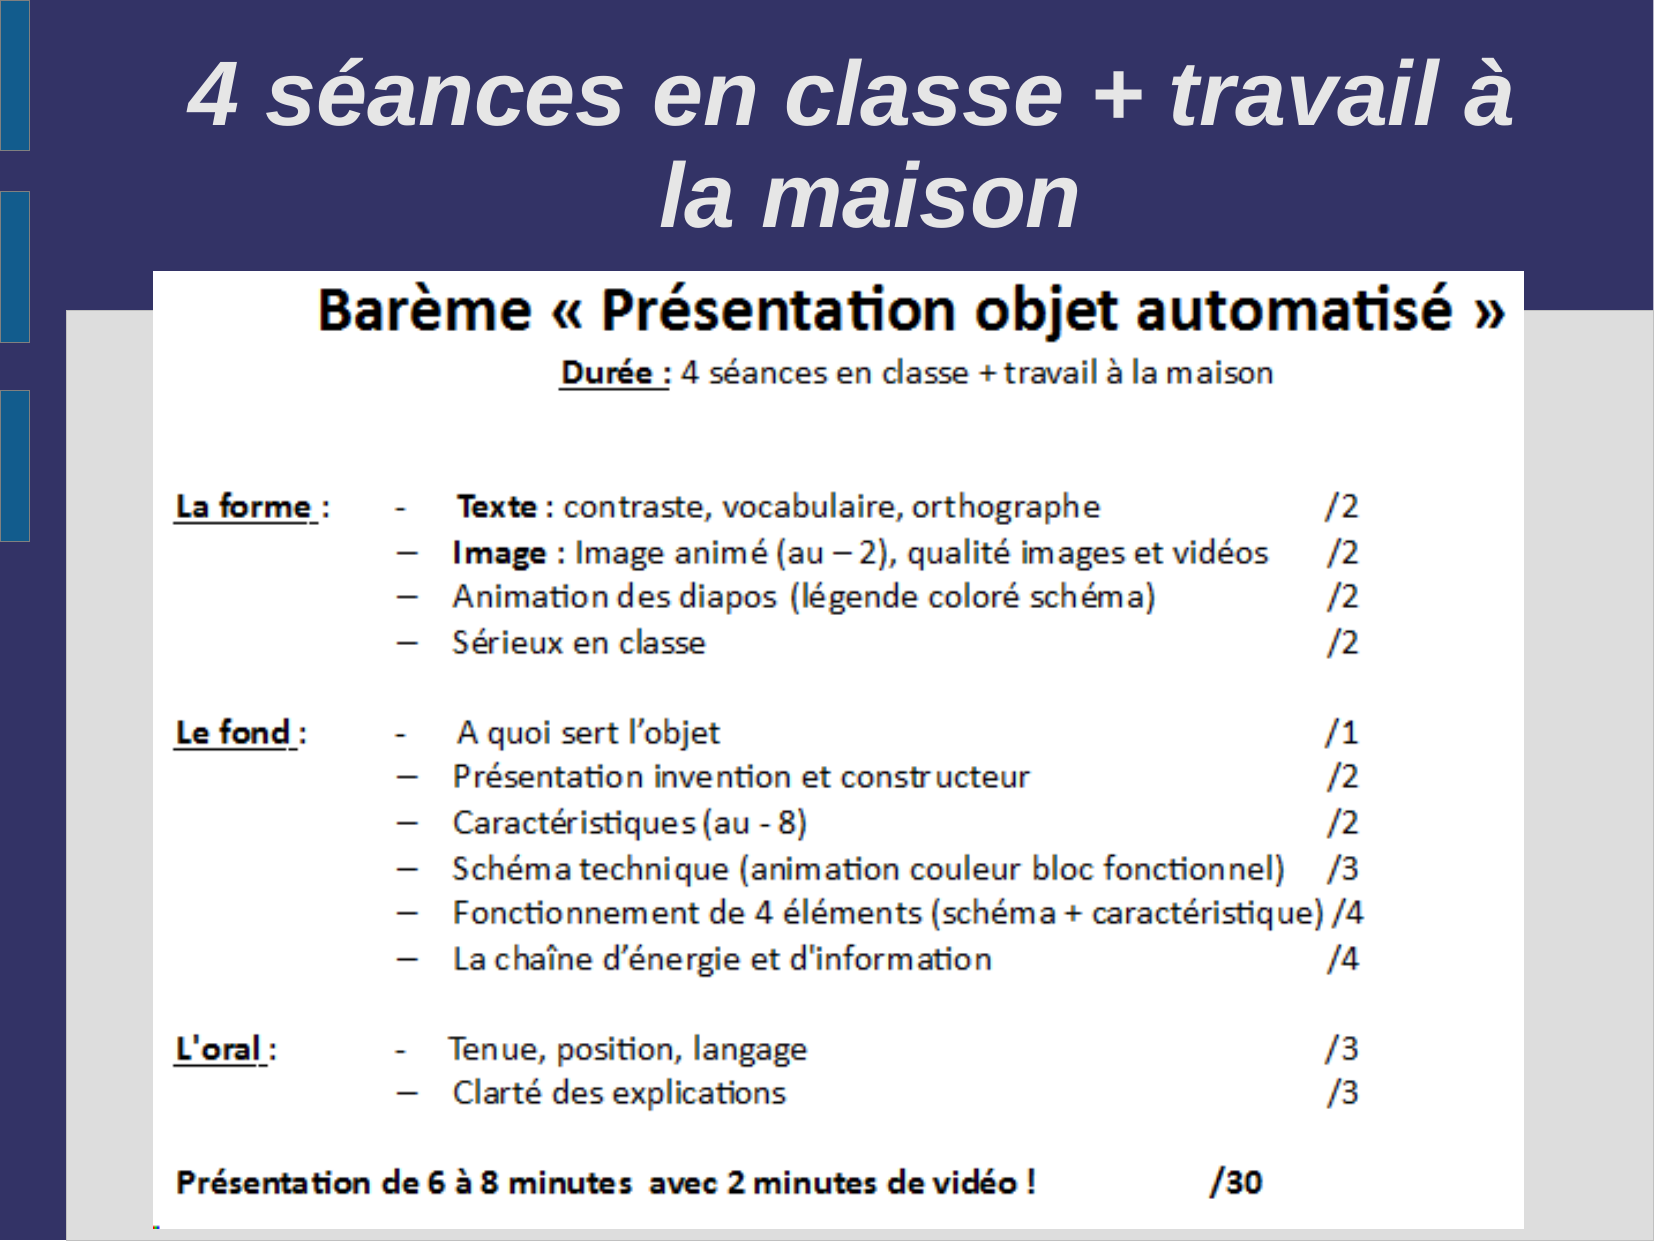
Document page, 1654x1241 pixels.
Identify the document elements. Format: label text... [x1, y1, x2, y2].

picture [153, 271, 1524, 1229]
title 4 séances en classe + travail à la maison [147, 40, 1560, 249]
